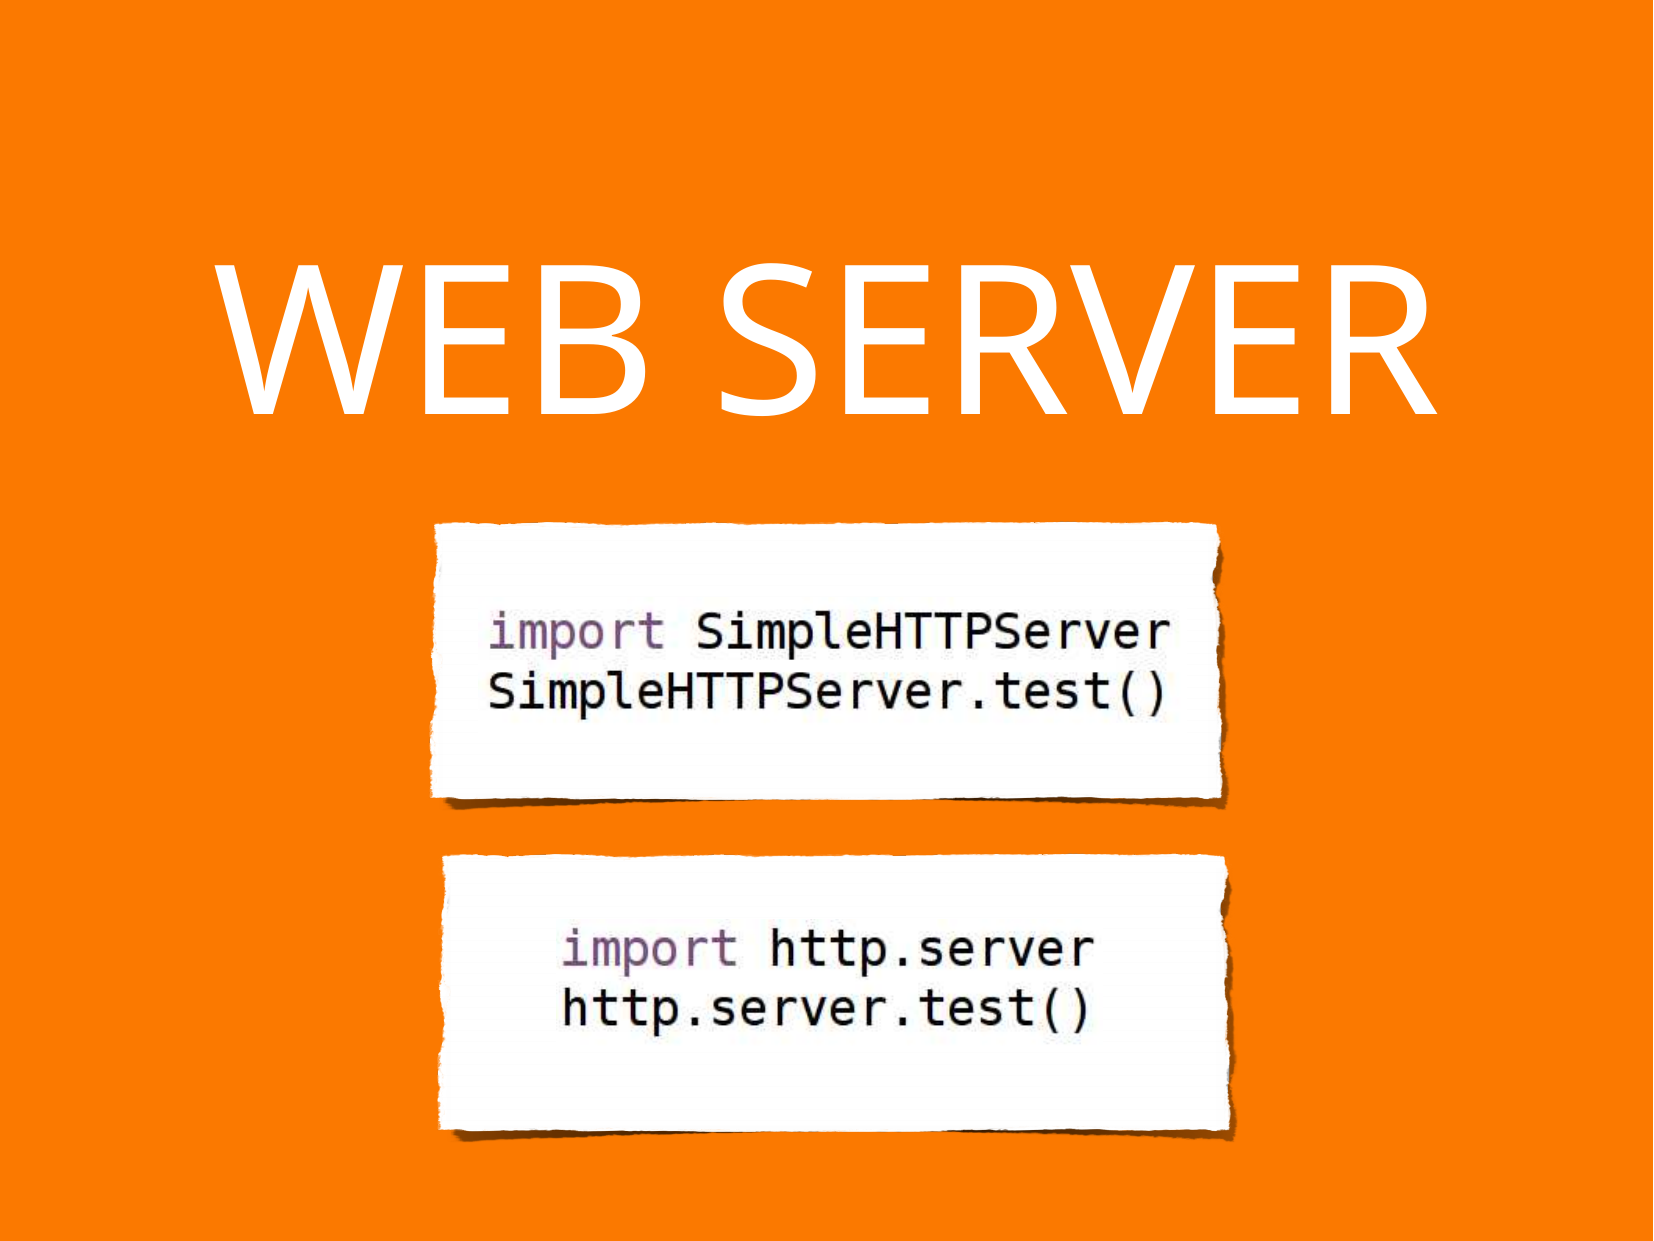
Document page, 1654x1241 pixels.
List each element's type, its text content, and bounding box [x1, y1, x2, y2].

picture [433, 850, 1238, 1143]
text_box WEB SERVER [0, 185, 1653, 451]
picture [425, 518, 1230, 811]
